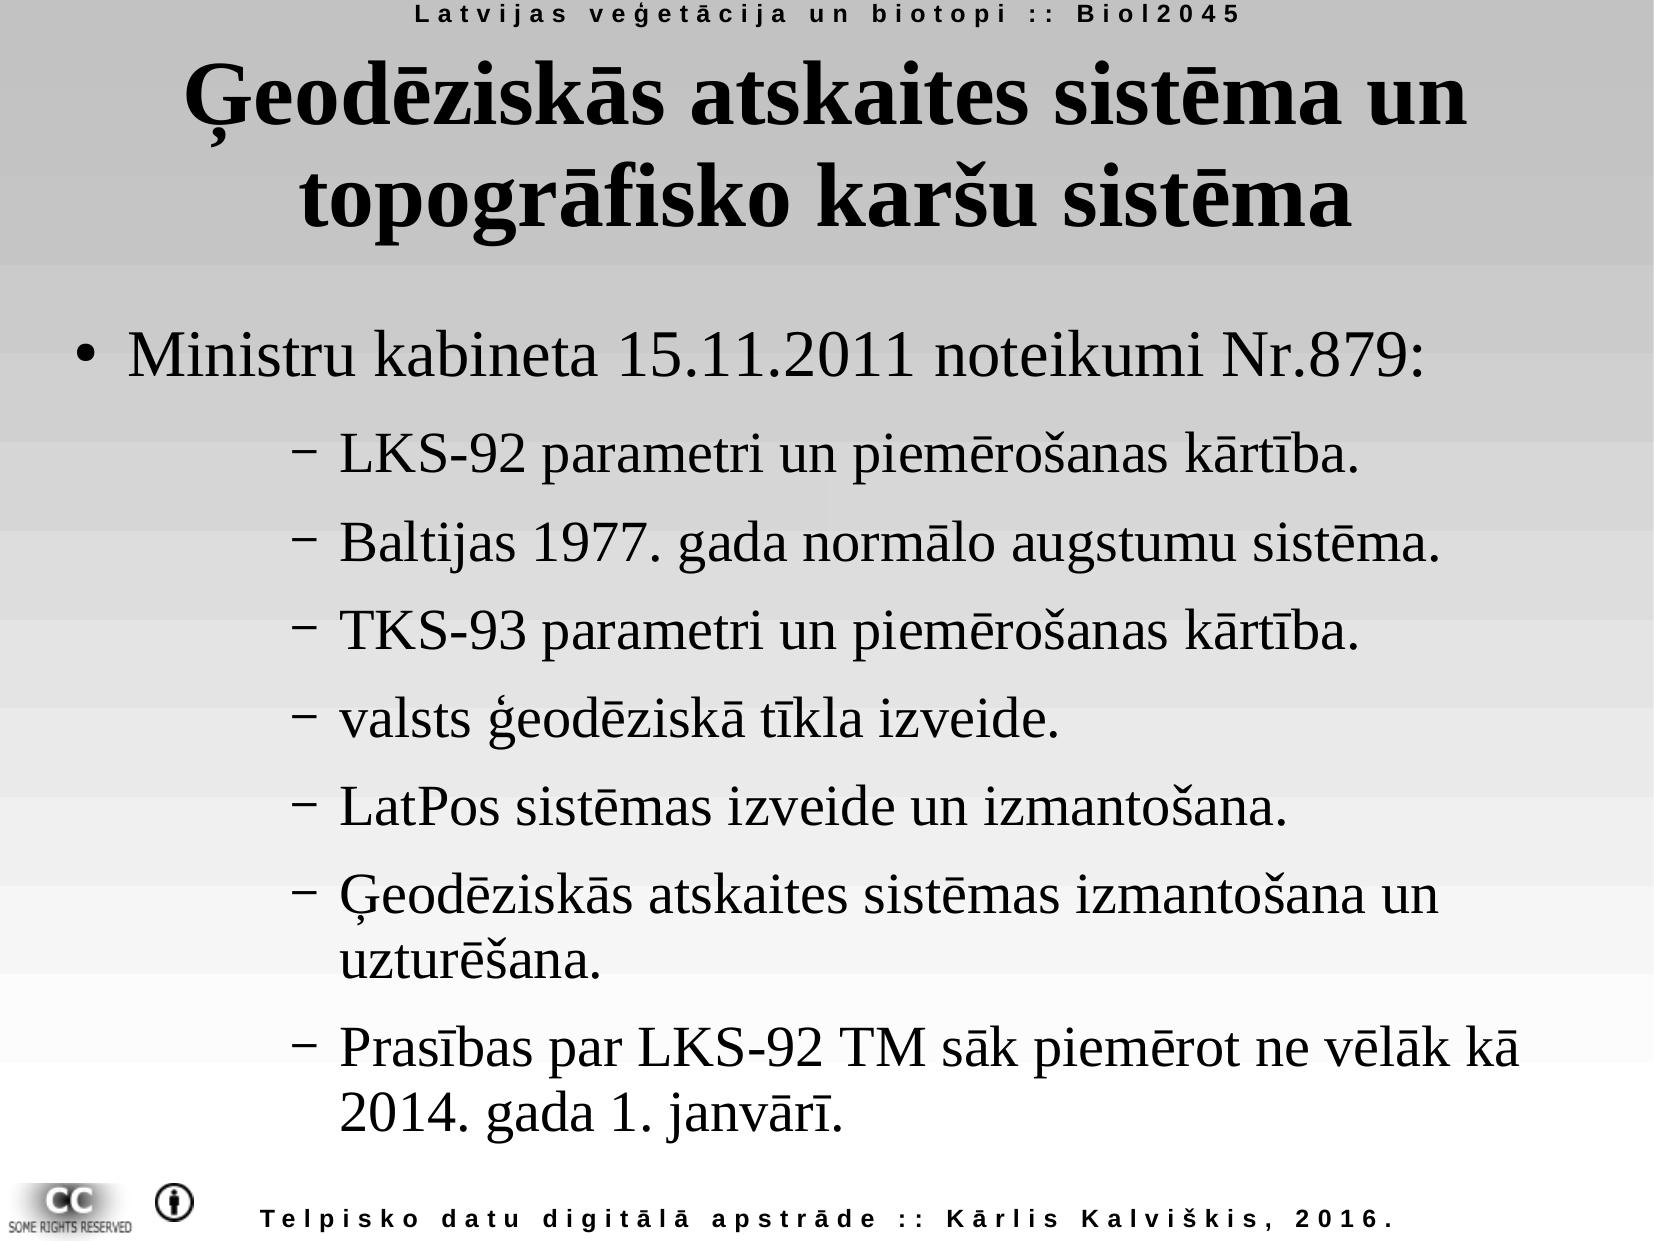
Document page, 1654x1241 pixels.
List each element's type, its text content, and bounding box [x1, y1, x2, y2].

title Ģeodēziskās atskaites sistēma un topogrāfisko karšu sistēma [0, 1, 1654, 287]
picture [0, 287, 1654, 1241]
list Ministru kabineta 15.11.2011 noteikumi Nr.879: LKS-92 parametri un piemērošanas kārtība. Baltijas 1977. gada normālo augstumu sistēma. TKS-93 parametri un piemērošanas kārtība. valsts ģeodēziskā tīkla izveide. LatPos sistēmas izveide un izmantošana. Ģeodēziskās atskaites sistēmas izmantošana un uzturēšana. Prasības par LKS-92 TM sāk piemērot ne vēlāk kā 2014. gada 1. janvārī. [56, 317, 1600, 1175]
